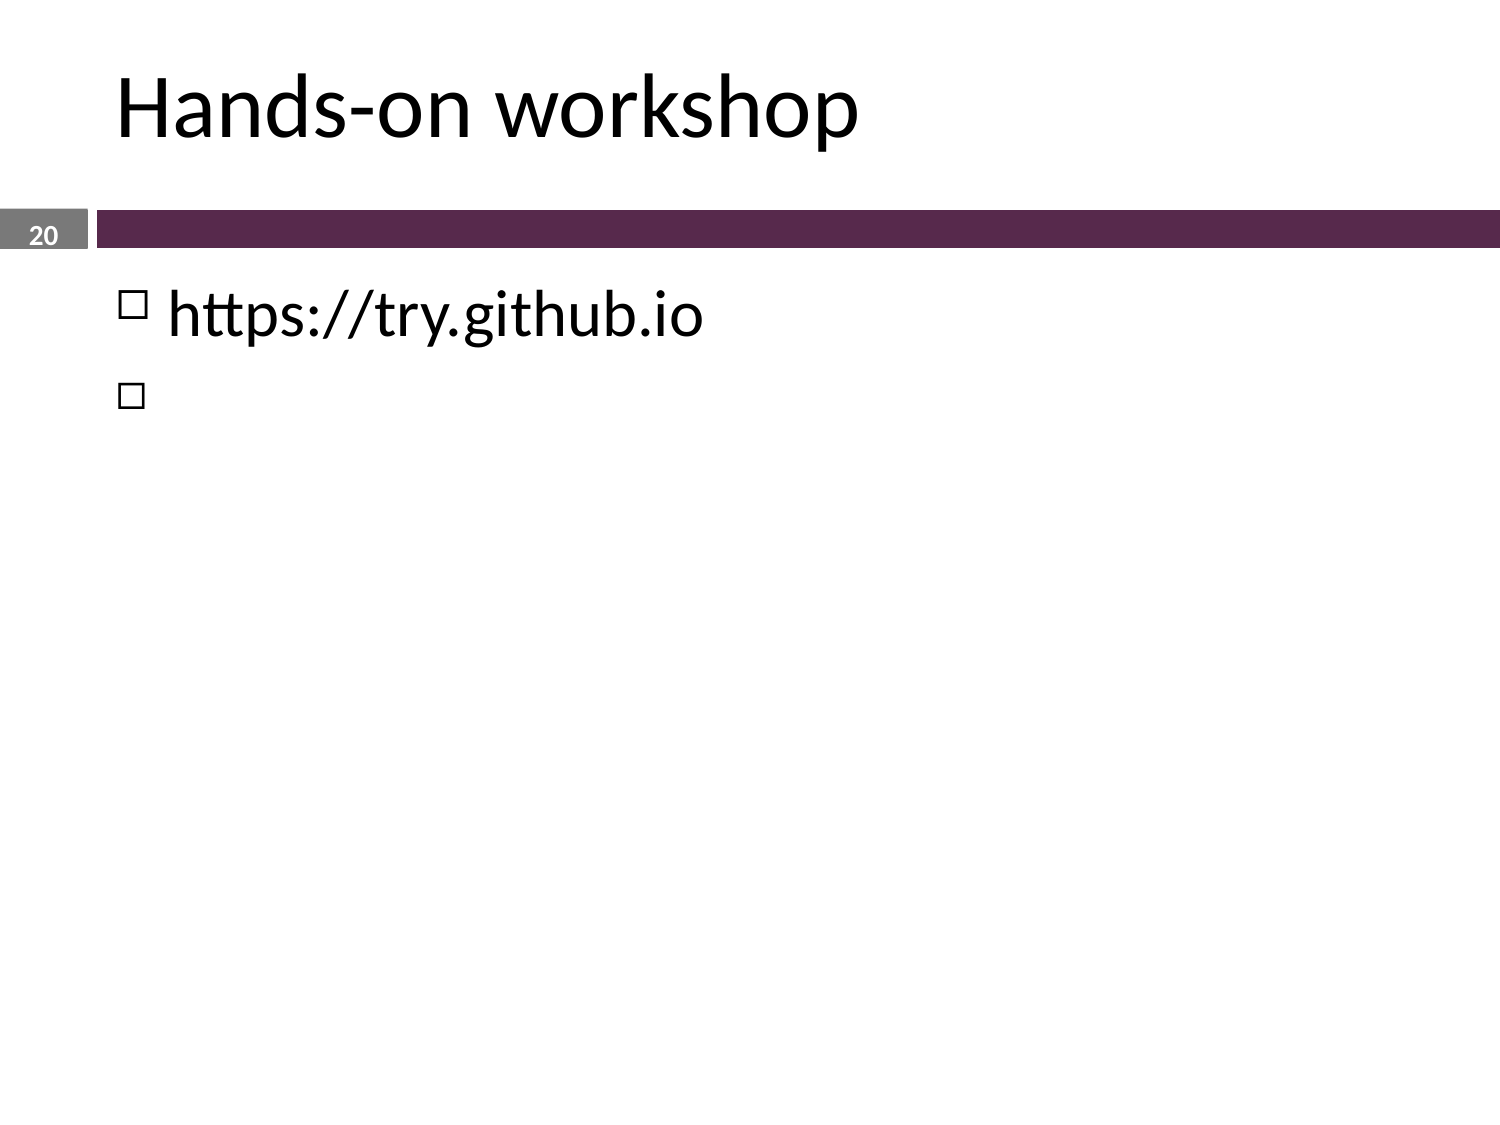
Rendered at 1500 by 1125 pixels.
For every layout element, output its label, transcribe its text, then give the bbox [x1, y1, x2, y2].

title Hands-on workshop [100, 19, 1438, 182]
list https://try.github.io [100, 262, 1438, 1000]
text_box [0, 208, 88, 249]
